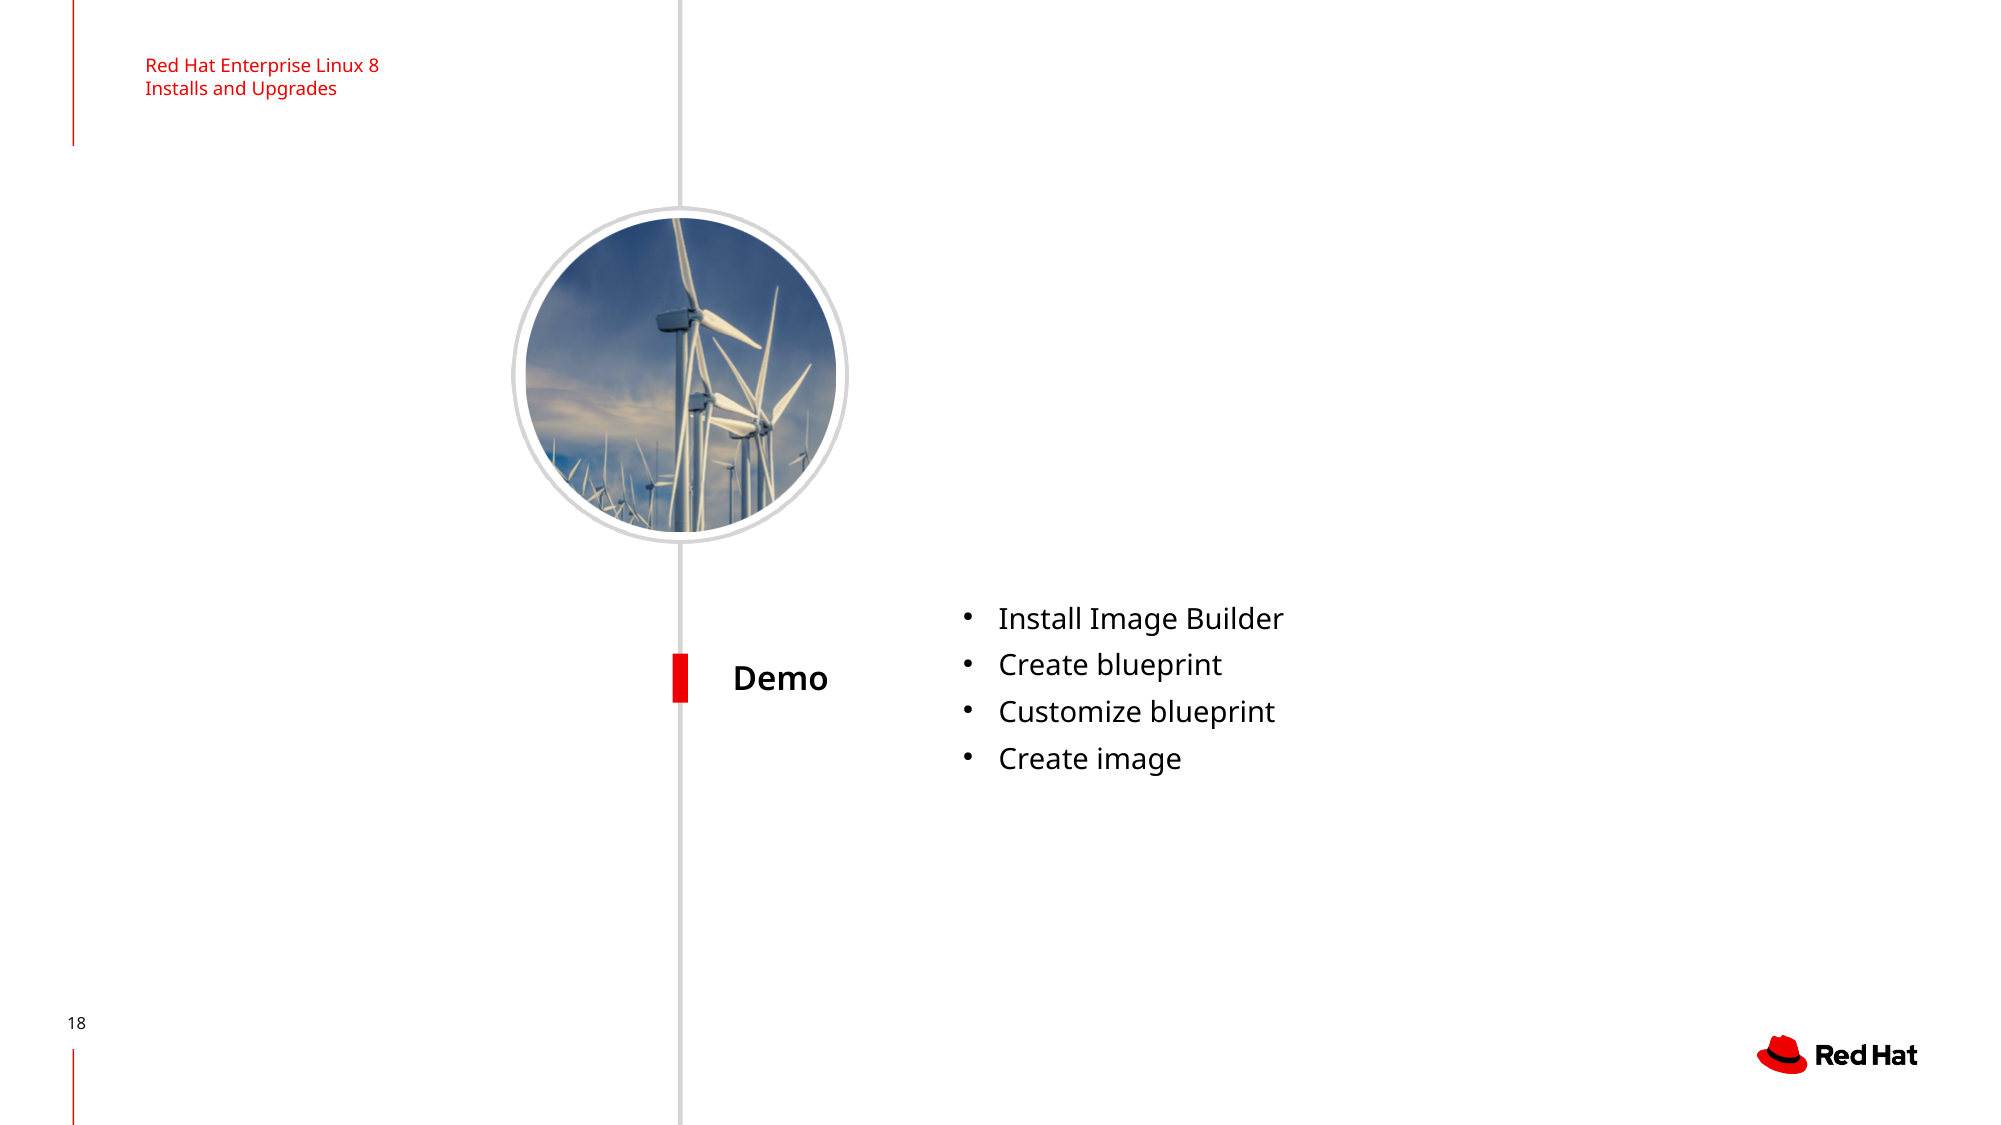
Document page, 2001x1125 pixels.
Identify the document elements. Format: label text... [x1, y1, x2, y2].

title Demo [732, 604, 948, 697]
text_box [672, 653, 688, 703]
text_box Red Hat Enterprise Linux 8 Installs and Upgrades [73, 9, 919, 144]
picture [1757, 1035, 1918, 1074]
text_box Install Image Builder Create blueprint Customize blueprint Create image [948, 592, 1833, 783]
picture [511, 206, 849, 545]
